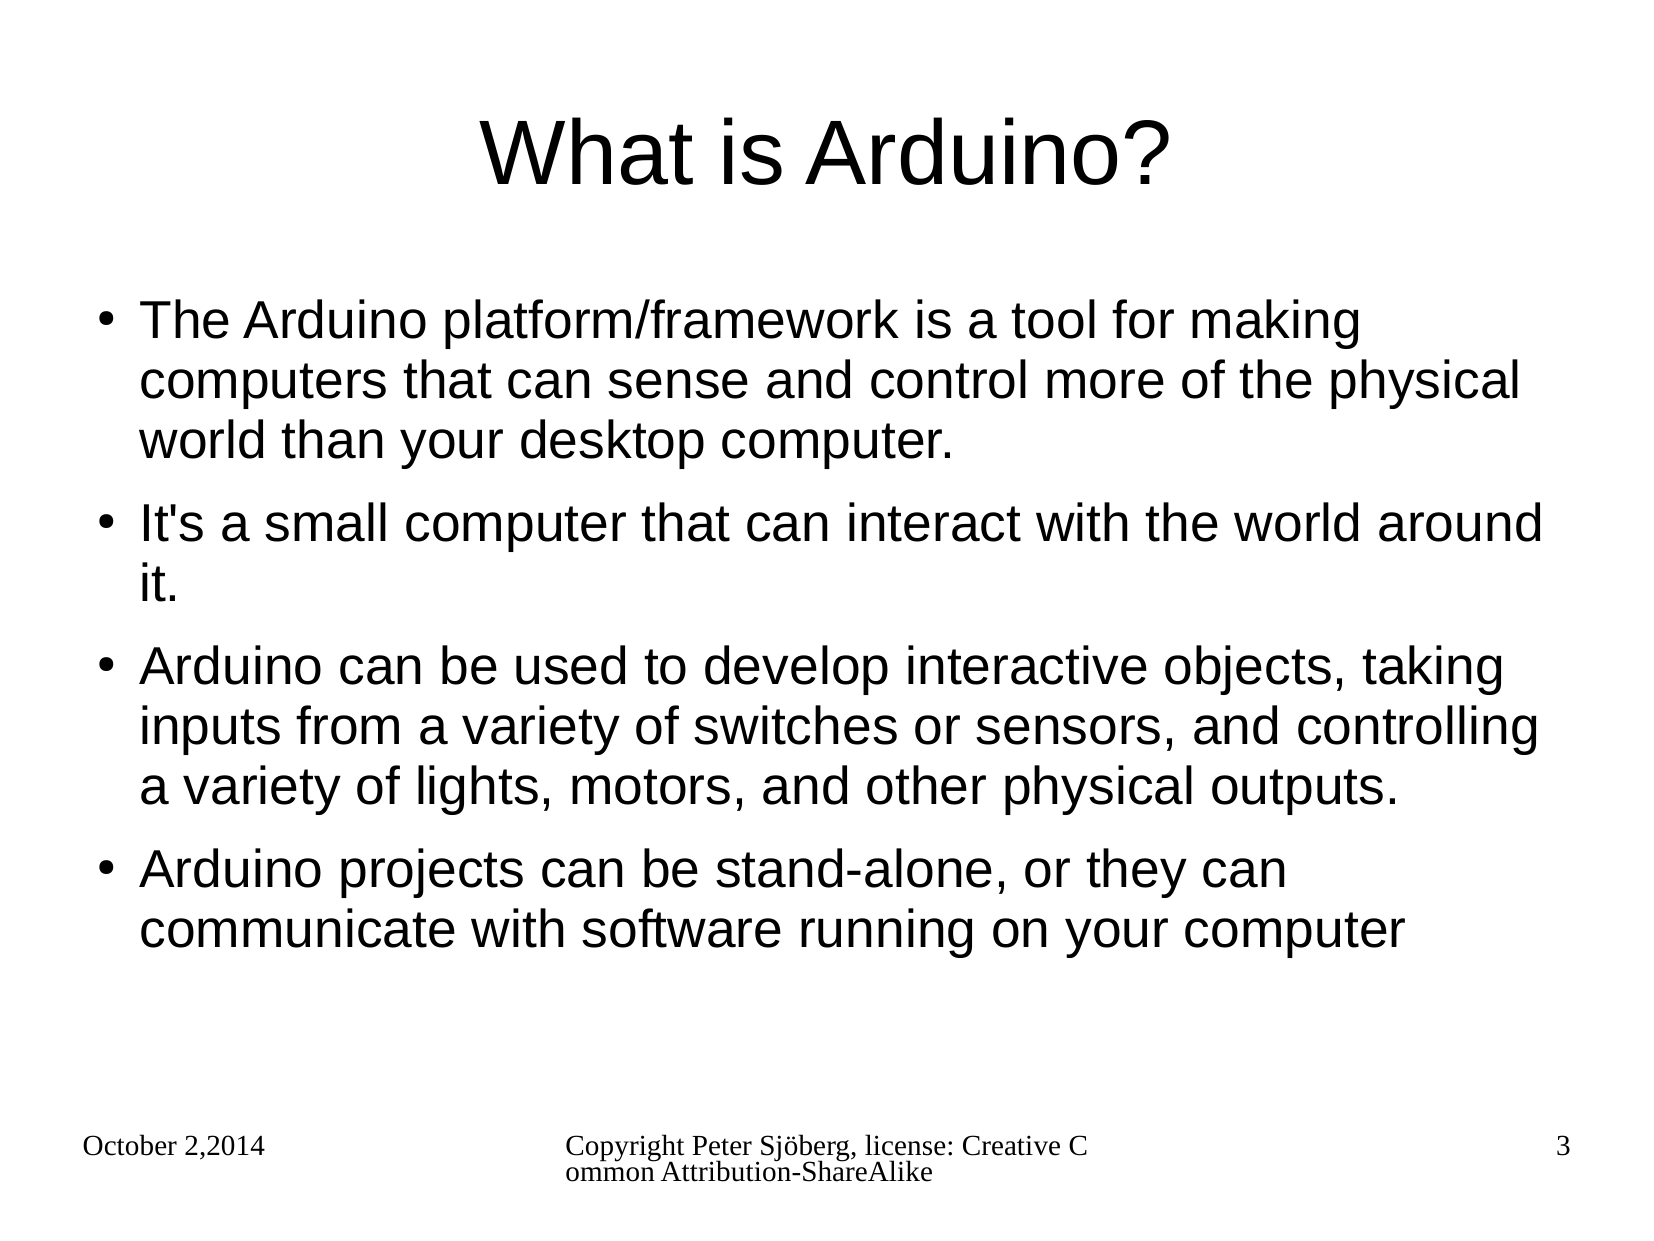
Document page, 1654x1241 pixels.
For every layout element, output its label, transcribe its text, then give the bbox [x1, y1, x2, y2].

list The Arduino platform/framework is a tool for making computers that can sense and control more of the physical world than your desktop computer. It's a small computer that can interact with the world around it. Arduino can be used to develop interactive objects, taking inputs from a variety of switches or sensors, and controlling a variety of lights, motors, and other physical outputs. Arduino projects can be stand-alone, or they can communicate with software running on your computer [82, 290, 1571, 1010]
title What is Arduino? [82, 49, 1571, 257]
